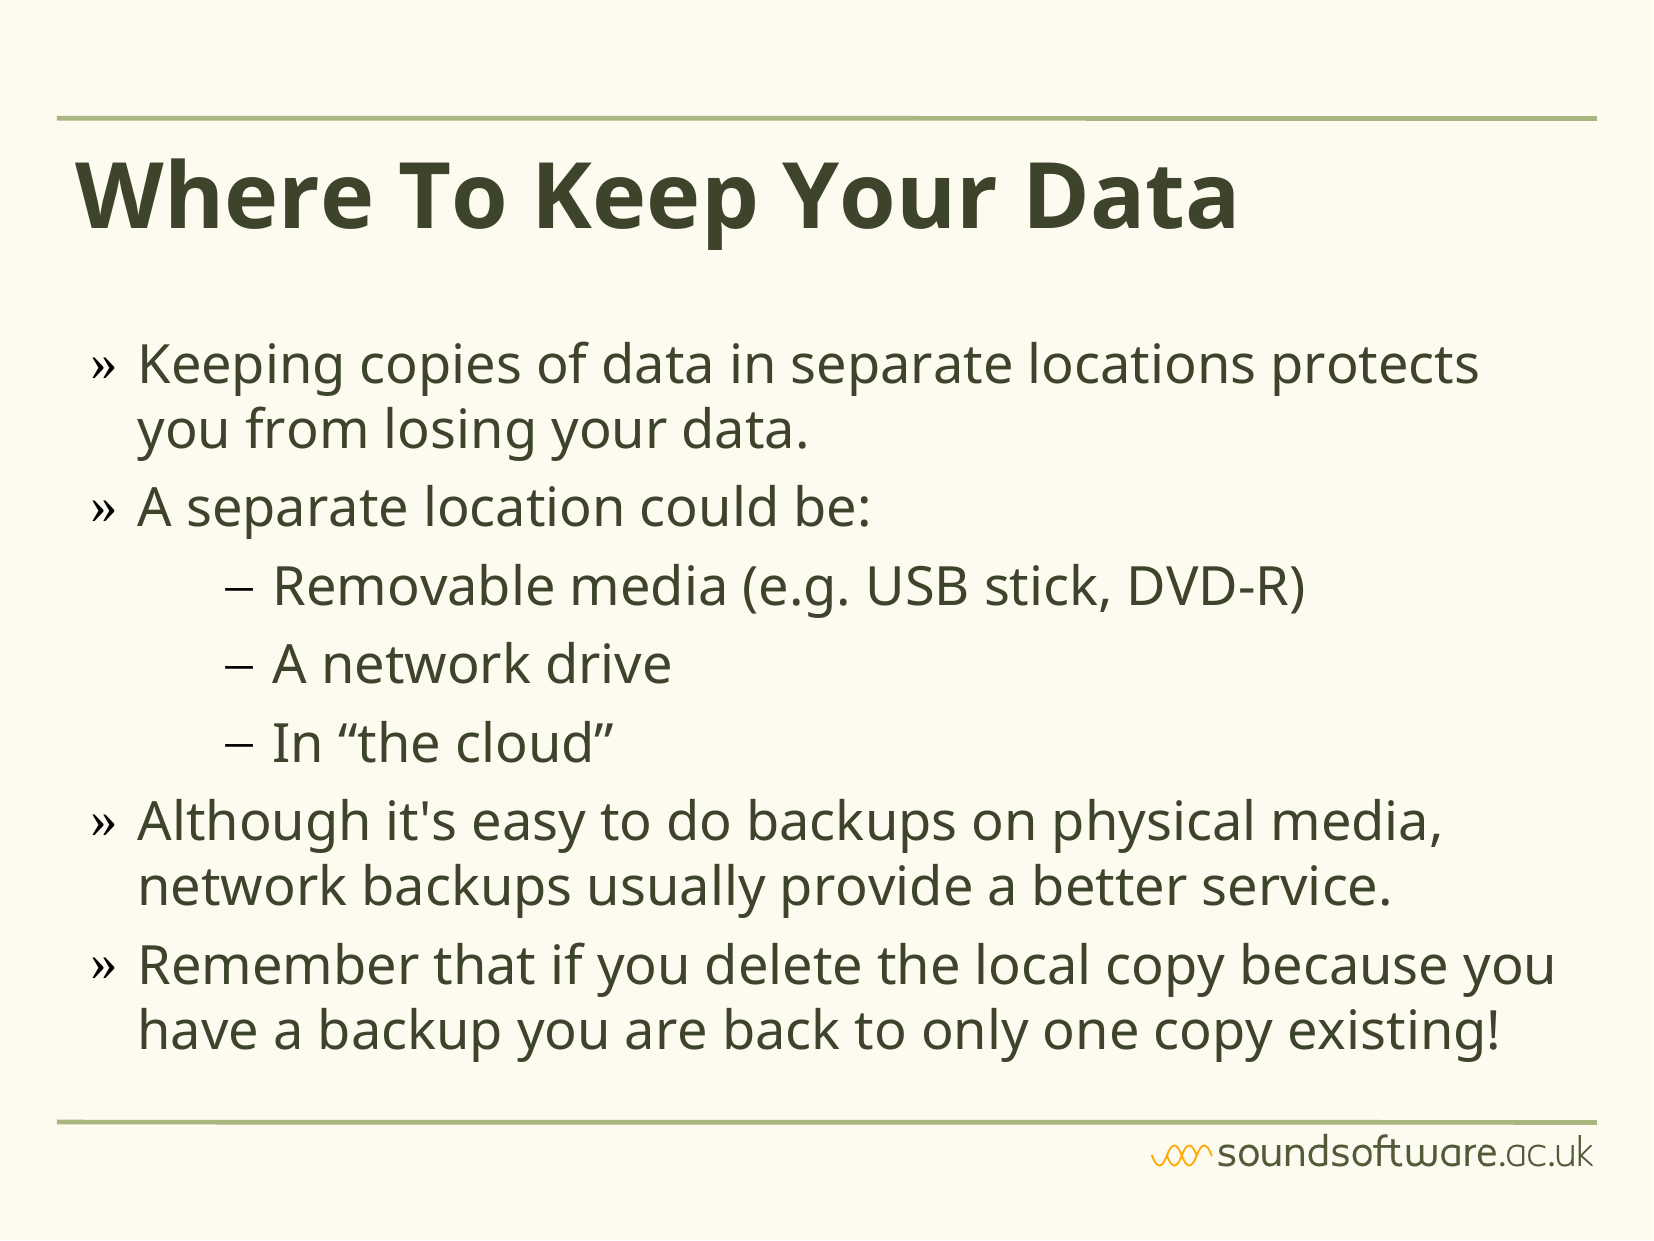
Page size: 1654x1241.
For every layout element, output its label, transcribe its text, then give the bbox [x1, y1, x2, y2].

title Where To Keep Your Data [59, 109, 1594, 274]
list Keeping copies of data in separate locations protects you from losing your data. A separate location could be: Removable media (e.g. USB stick, DVD-R) A network drive In “the cloud” Although it's easy to do backups on physical media, network backups usually provide a better service. Remember that if you delete the local copy because you have a backup you are back to only one copy existing! [59, 321, 1594, 1140]
picture [1151, 1140, 1593, 1167]
